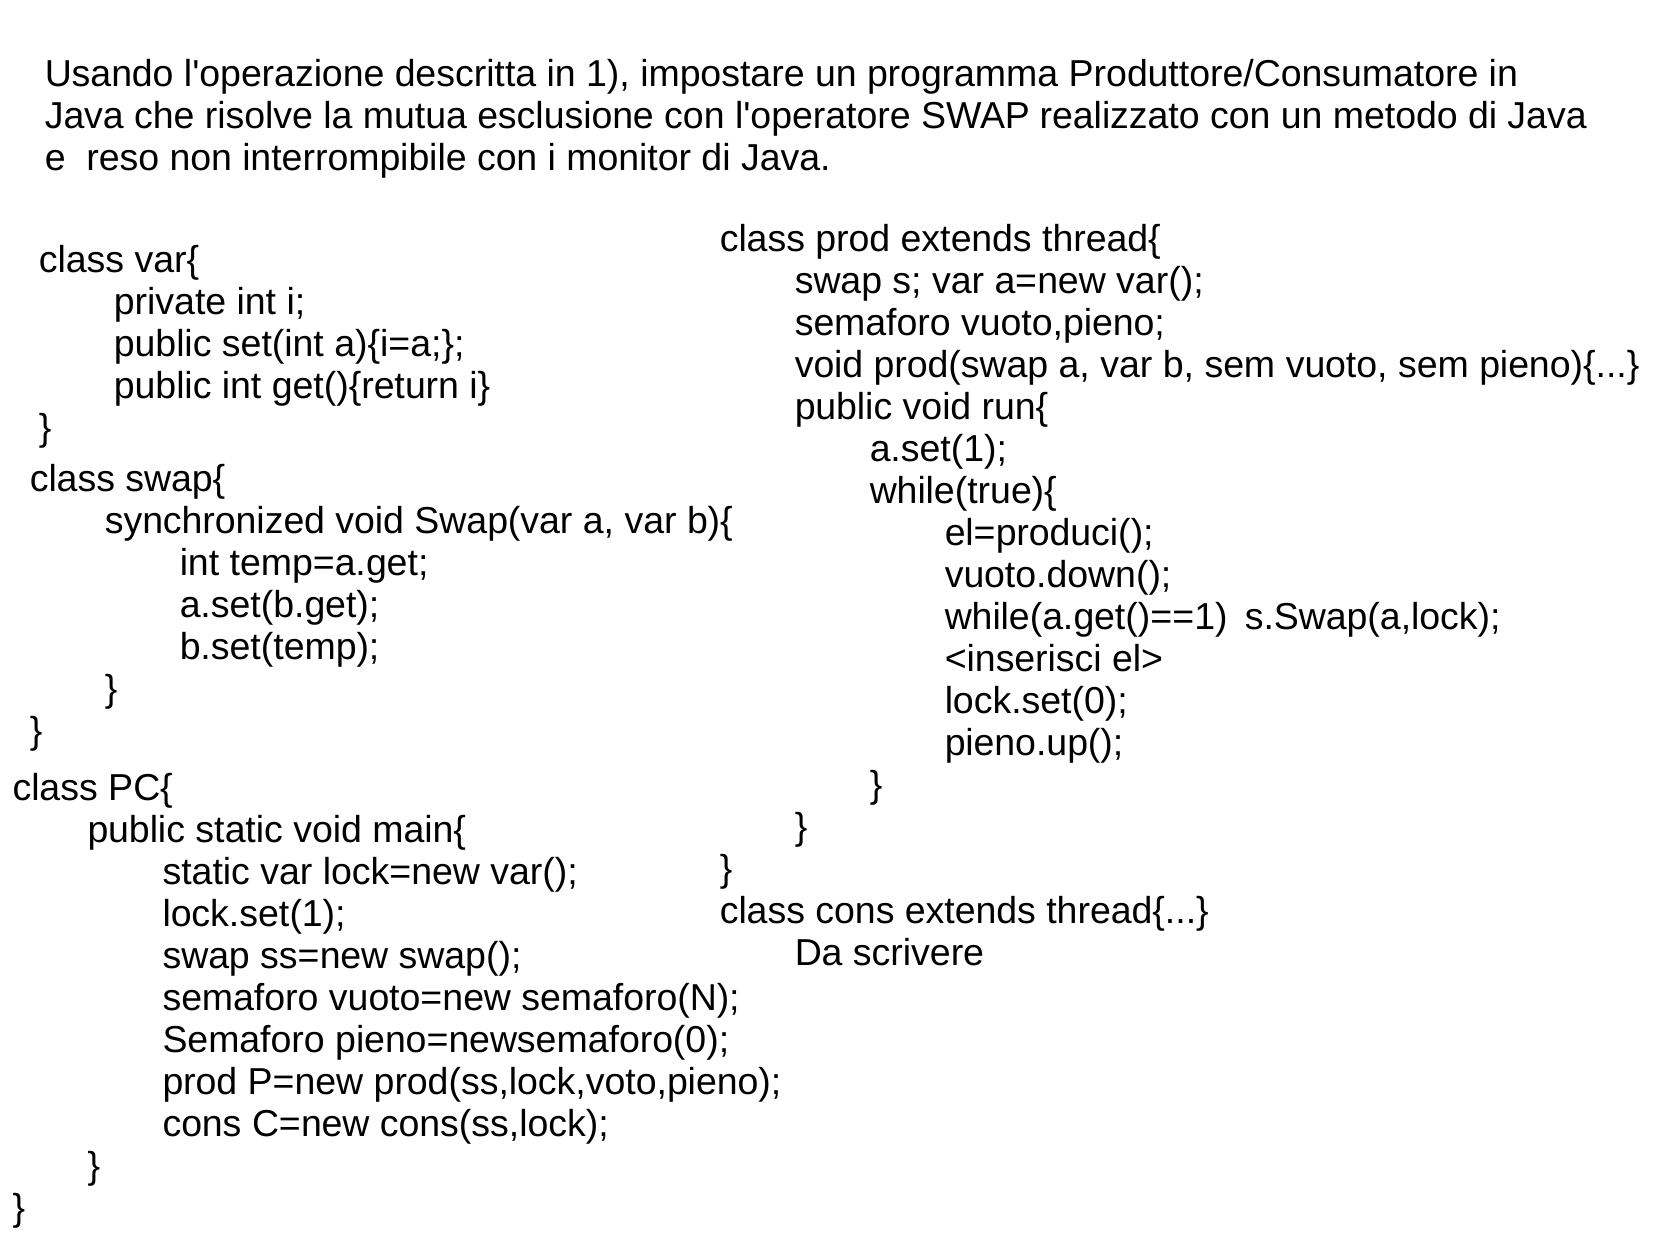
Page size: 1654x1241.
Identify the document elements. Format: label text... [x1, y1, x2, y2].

text_box class prod extends thread{ swap s; var a=new var(); semaforo vuoto,pieno; void prod(swap a, var b, sem vuoto, sem pieno){...} public void run{ a.set(1); while(true){ el=produci(); vuoto.down(); while(a.get()==1) s.Swap(a,lock); <inserisci el> lock.set(0); pieno.up(); } } } class cons extends thread{...} Da scrivere [705, 210, 1654, 981]
text_box class swap{ synchronized void Swap(var a, var b){ int temp=a.get; a.set(b.get); b.set(temp); } } [15, 450, 705, 759]
text_box class var{ private int i; public set(int a){i=a;}; public int get(){return i} } [24, 231, 705, 457]
text_box Usando l'operazione descritta in 1), impostare un programma Produttore/Consumatore in Java che risolve la mutua esclusione con l'operatore SWAP realizzato con un metodo di Java e reso non interrompibile con i monitor di Java. [30, 45, 1621, 186]
text_box class PC{ public static void main{ static var lock=new var(); lock.set(1); swap ss=new swap(); semaforo vuoto=new semaforo(N); Semaforo pieno=newsemaforo(0); prod P=new prod(ss,lock,voto,pieno); cons C=new cons(ss,lock); } } [0, 759, 838, 1237]
